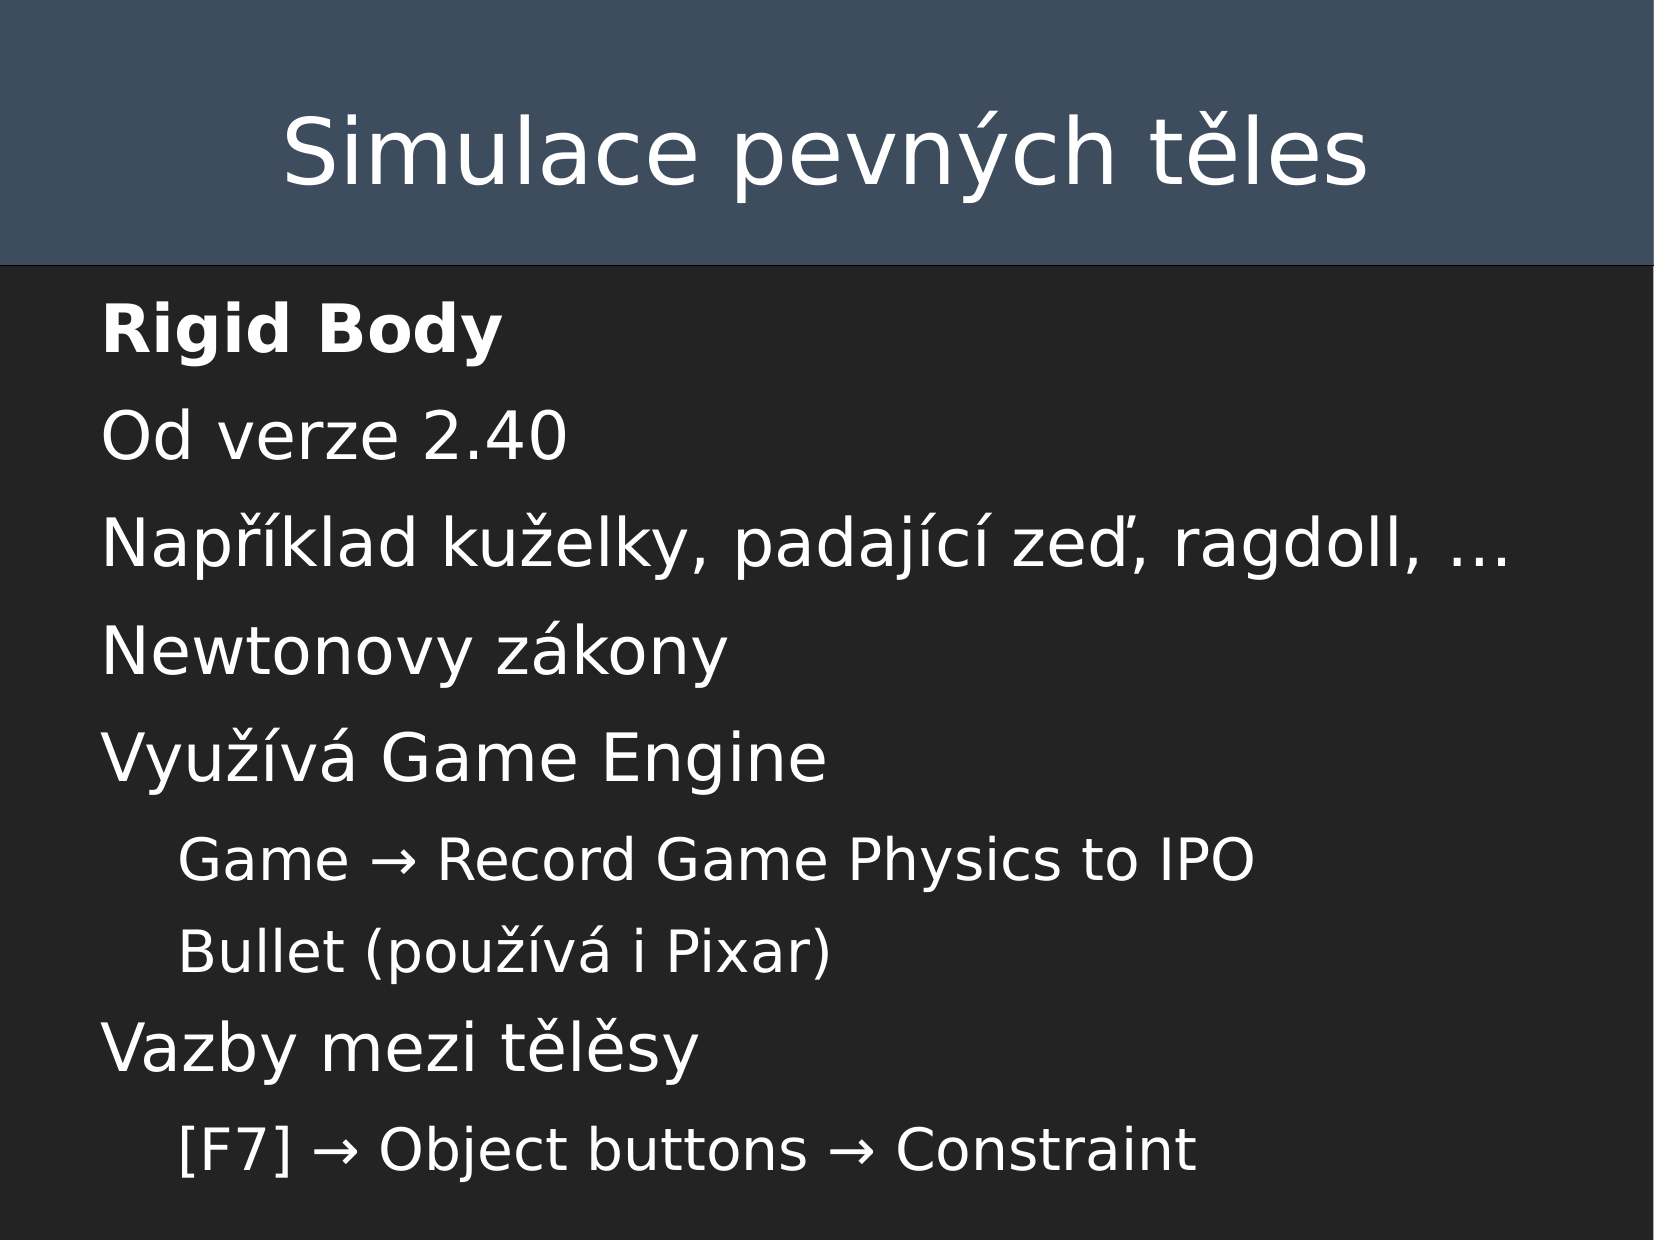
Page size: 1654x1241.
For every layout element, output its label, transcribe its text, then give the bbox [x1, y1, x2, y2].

list Rigid Body Od verze 2.40 Například kuželky, padající zeď, ragdoll, … Newtonovy zákony Využívá Game Engine Game → Record Game Physics to IPO Bullet (používá i Pixar) Vazby mezi tělěsy [F7] → Object buttons → Constraint [82, 290, 1571, 1185]
title Simulace pevných těles [82, 49, 1571, 257]
